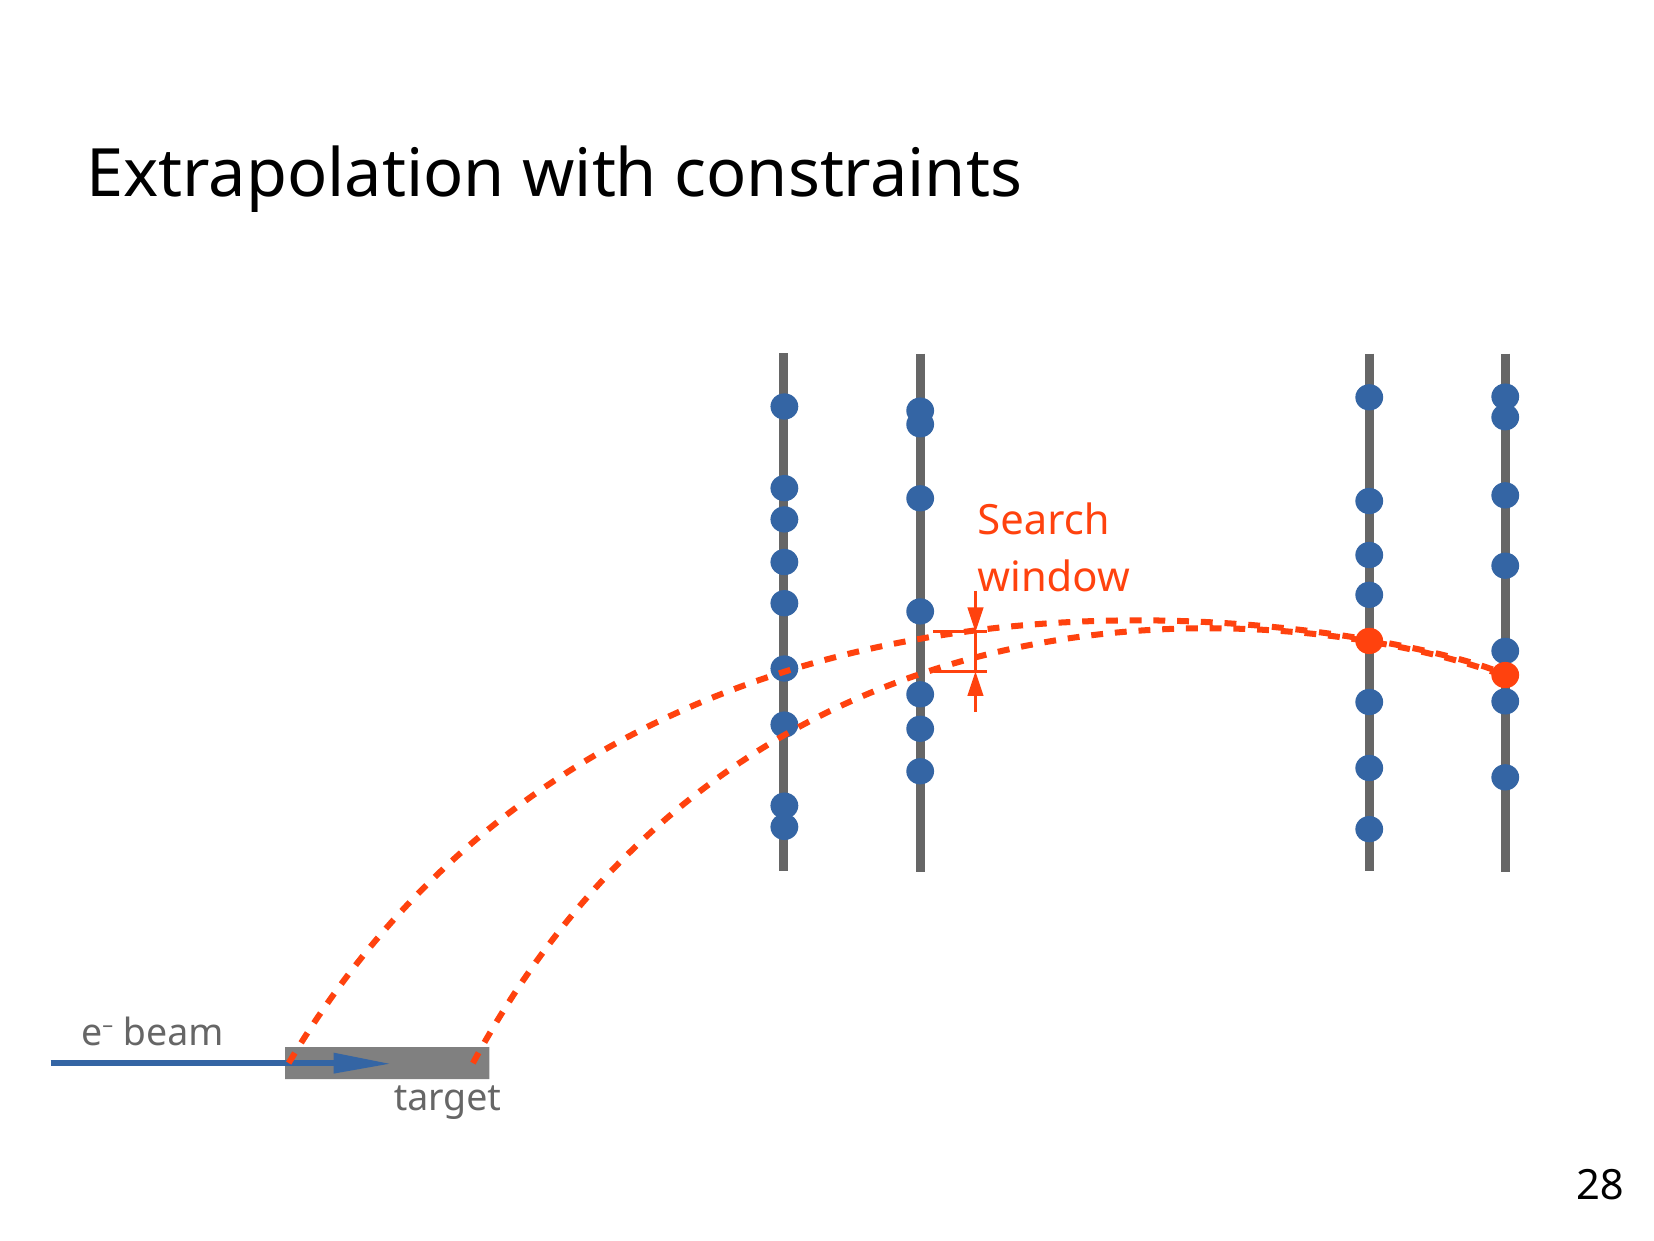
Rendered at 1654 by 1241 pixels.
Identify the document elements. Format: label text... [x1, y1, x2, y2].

text_box [285, 1066, 379, 1080]
text_box [770, 792, 799, 841]
text_box [770, 655, 799, 682]
text_box [770, 393, 799, 420]
text_box [1355, 754, 1384, 782]
text_box [906, 598, 935, 625]
text_box [285, 1047, 490, 1063]
text_box [1355, 384, 1384, 411]
text_box Extrapolation with constraints [86, 69, 1133, 272]
text_box [1355, 815, 1384, 843]
text_box [1355, 627, 1384, 655]
text_box [1355, 581, 1384, 608]
text_box [1355, 541, 1384, 569]
text_box [770, 548, 799, 576]
text_box [906, 681, 935, 708]
text_box [1355, 688, 1384, 716]
text_box [1491, 637, 1520, 715]
text_box [1491, 482, 1520, 509]
text_box [906, 485, 935, 512]
text_box [906, 758, 935, 785]
text_box [1491, 383, 1520, 431]
text_box [906, 715, 935, 742]
text_box [1491, 764, 1520, 791]
text_box [770, 711, 799, 738]
text_box [770, 590, 799, 617]
text_box Search window [962, 482, 1194, 610]
text_box [1355, 487, 1384, 515]
text_box [906, 397, 935, 438]
text_box e– beam [66, 997, 259, 1121]
text_box [770, 474, 799, 502]
text_box [1491, 552, 1520, 579]
text_box target [379, 1063, 549, 1132]
text_box [770, 506, 799, 533]
